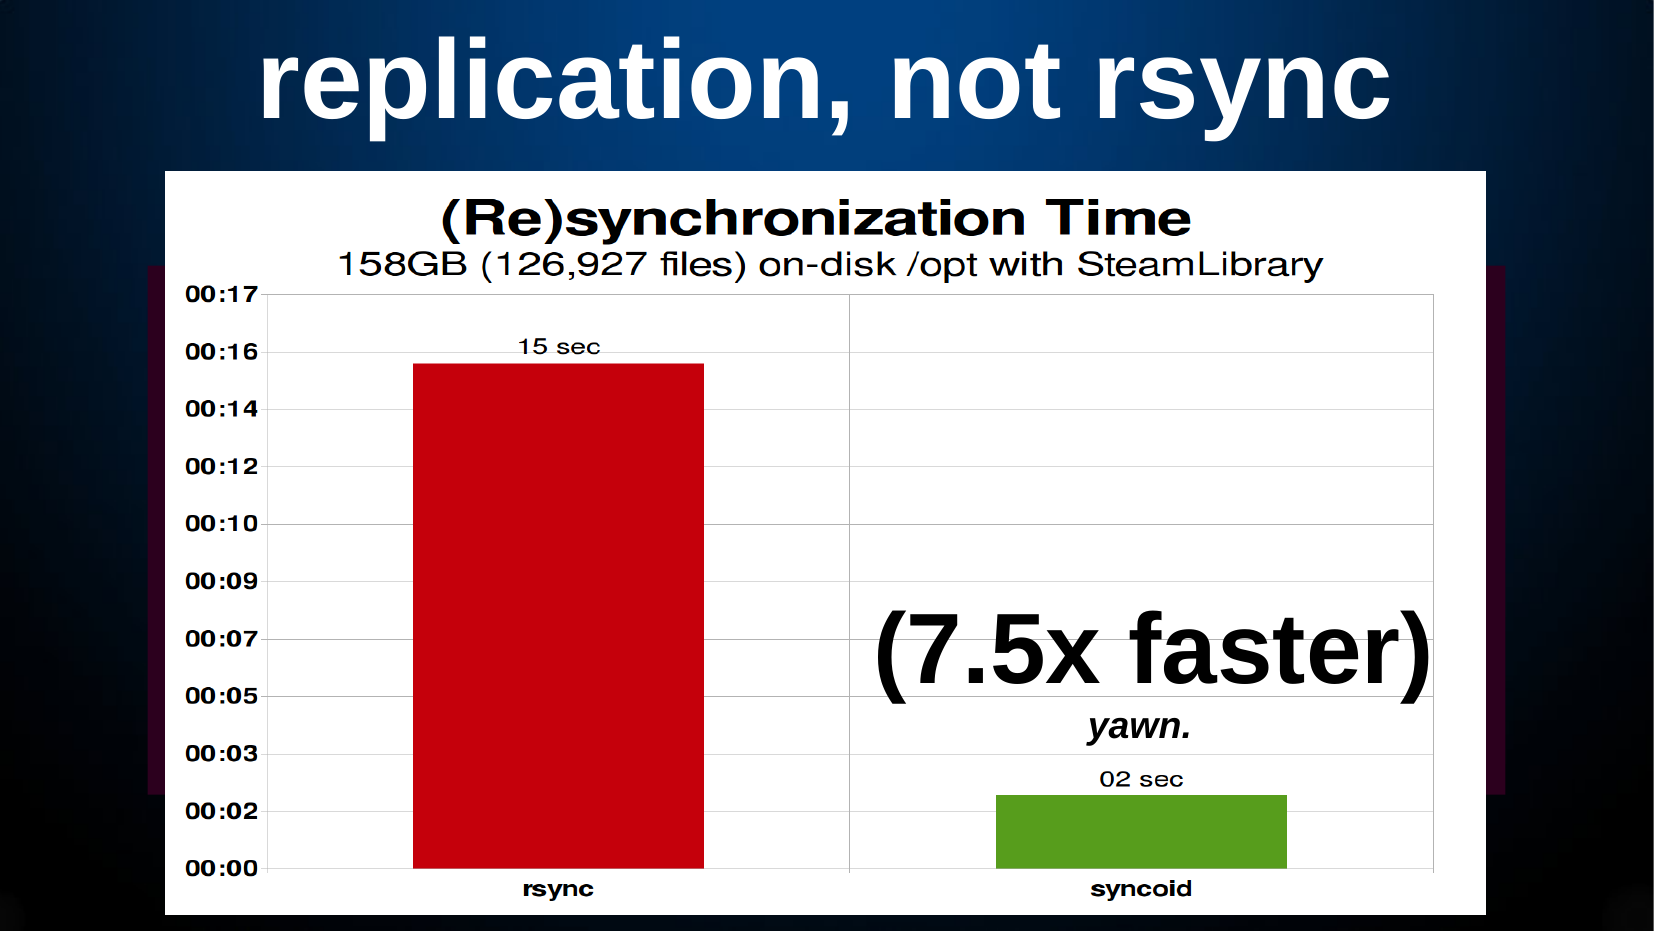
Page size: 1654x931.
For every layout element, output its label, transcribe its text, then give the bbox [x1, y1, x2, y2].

title replication, not rsync [0, 2, 1651, 158]
list [147, 265, 165, 795]
title (7.5x faster) yawn. [840, 585, 1441, 755]
picture [0, 0, 1654, 931]
list [1486, 265, 1506, 795]
